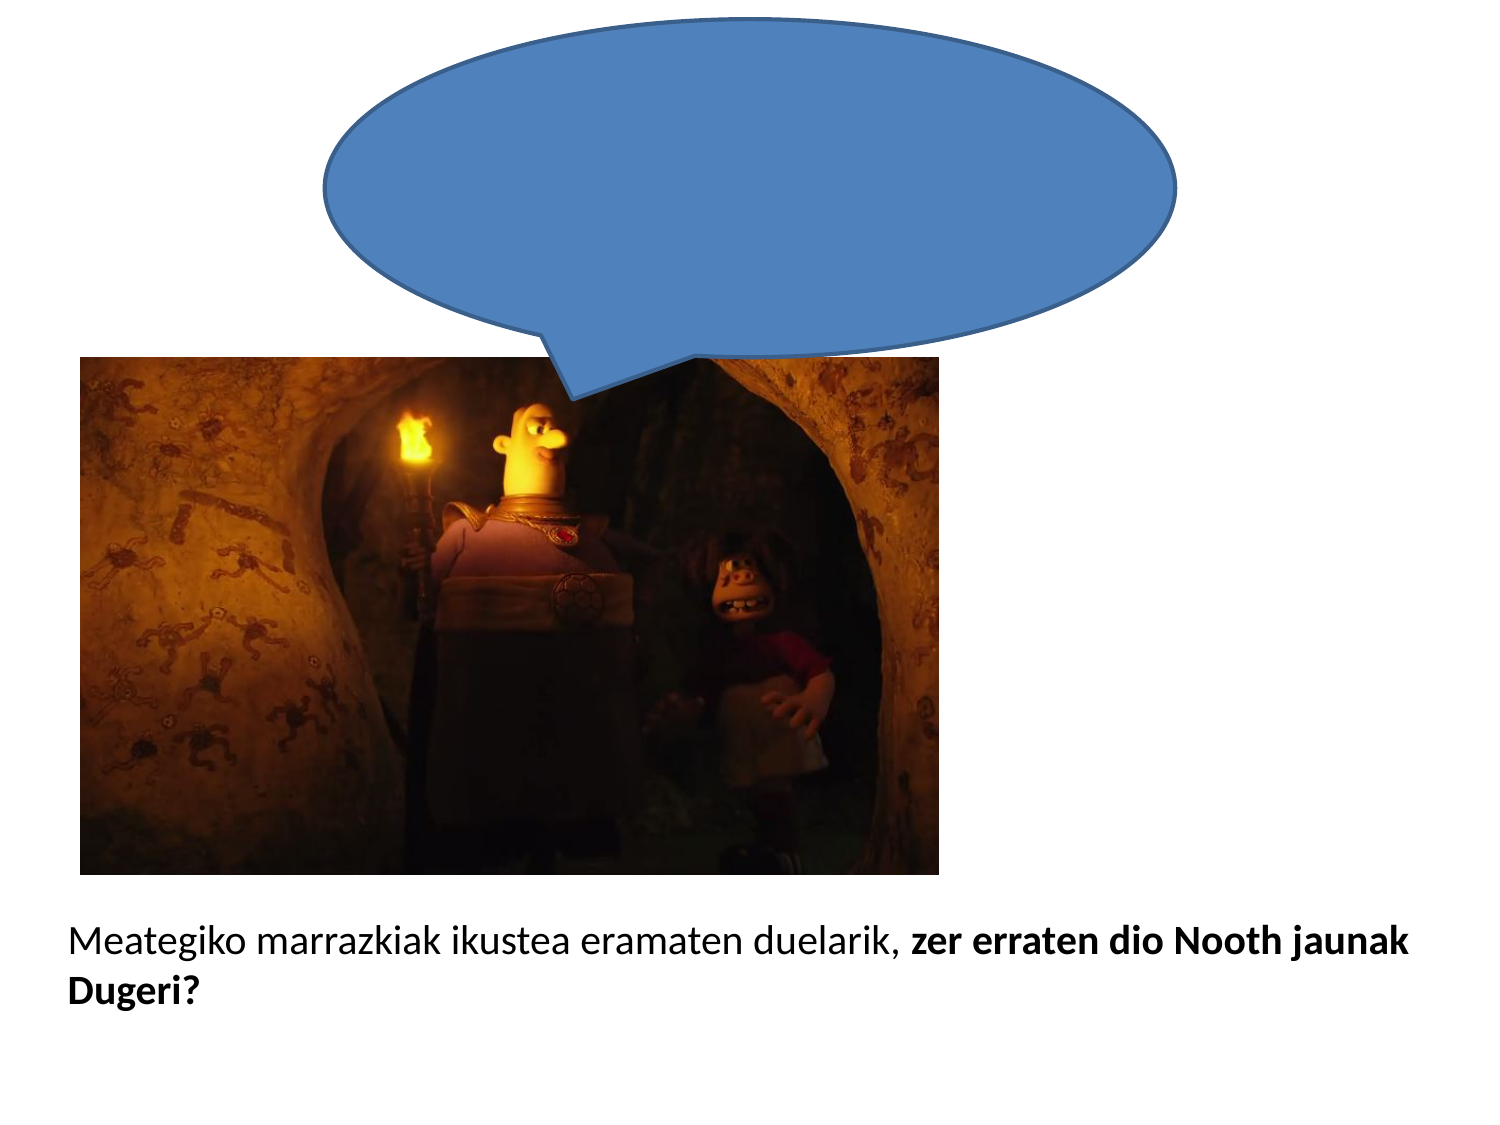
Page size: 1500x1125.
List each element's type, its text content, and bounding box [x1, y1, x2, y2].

text_box [324, 19, 1176, 400]
picture [80, 357, 939, 875]
text_box Meategiko marrazkiak ikustea eramaten duelarik, zer erraten dio Nooth jaunak Dugeri? [53, 905, 1455, 1020]
